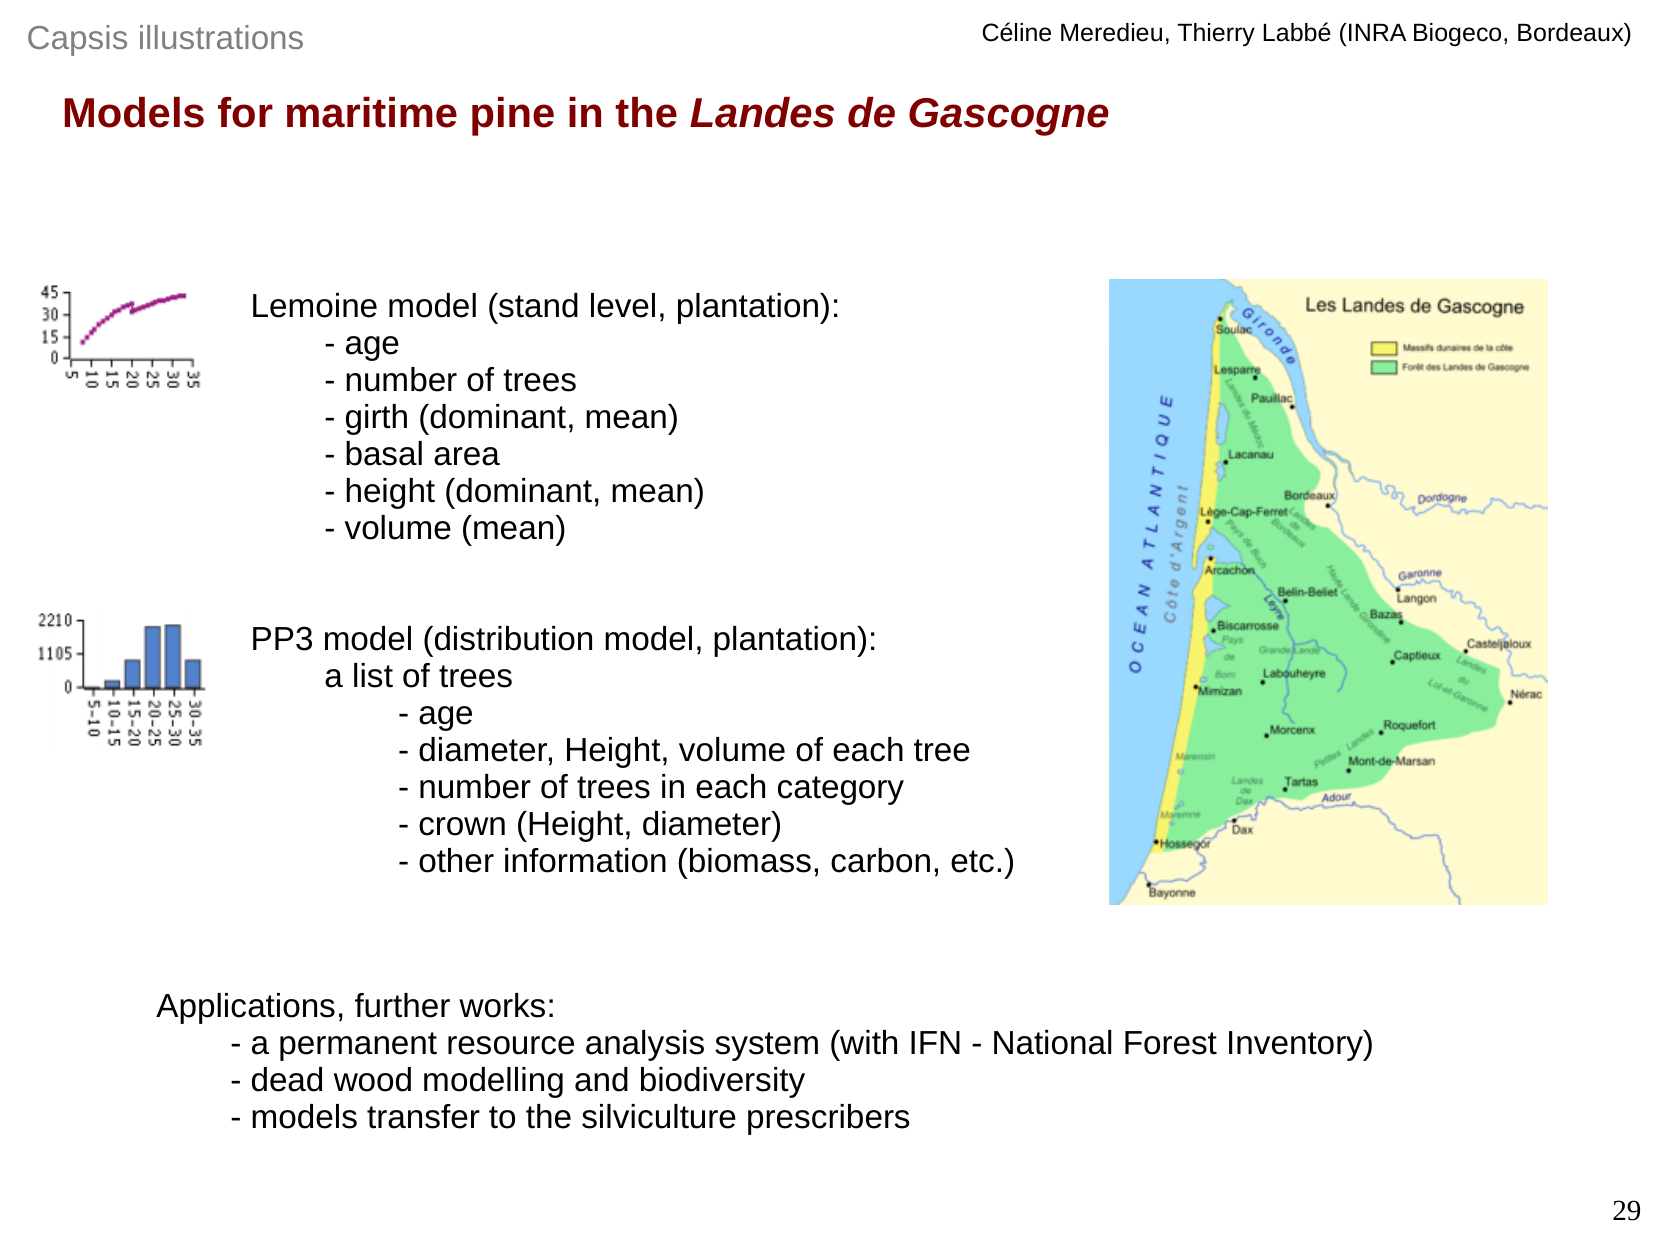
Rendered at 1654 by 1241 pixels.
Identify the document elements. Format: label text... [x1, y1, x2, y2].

picture [14, 259, 224, 410]
picture [23, 598, 221, 760]
text_box Applications, further works: - a permanent resource analysis system (with IFN - National Forest Inventory) - dead wood modelling and biodiversity - models transfer to the silviculture prescribers [141, 980, 1595, 1144]
text_box Lemoine model (stand level, plantation): - age - number of trees - girth (dominant, mean) - basal area - height (dominant, mean) - volume (mean) PP3 model (distribution model, plantation): a list of trees - age - diameter, Height, volume of each tree - number of trees in each category - crown (Height, diameter) - other information (biomass, carbon, etc.) [235, 279, 1109, 888]
text_box Capsis illustrations [11, 11, 426, 64]
picture [1109, 279, 1548, 905]
text_box Models for maritime pine in the Landes de Gascogne [47, 82, 1560, 144]
text_box Céline Meredieu, Thierry Labbé (INRA Biogeco, Bordeaux) [944, 11, 1649, 55]
